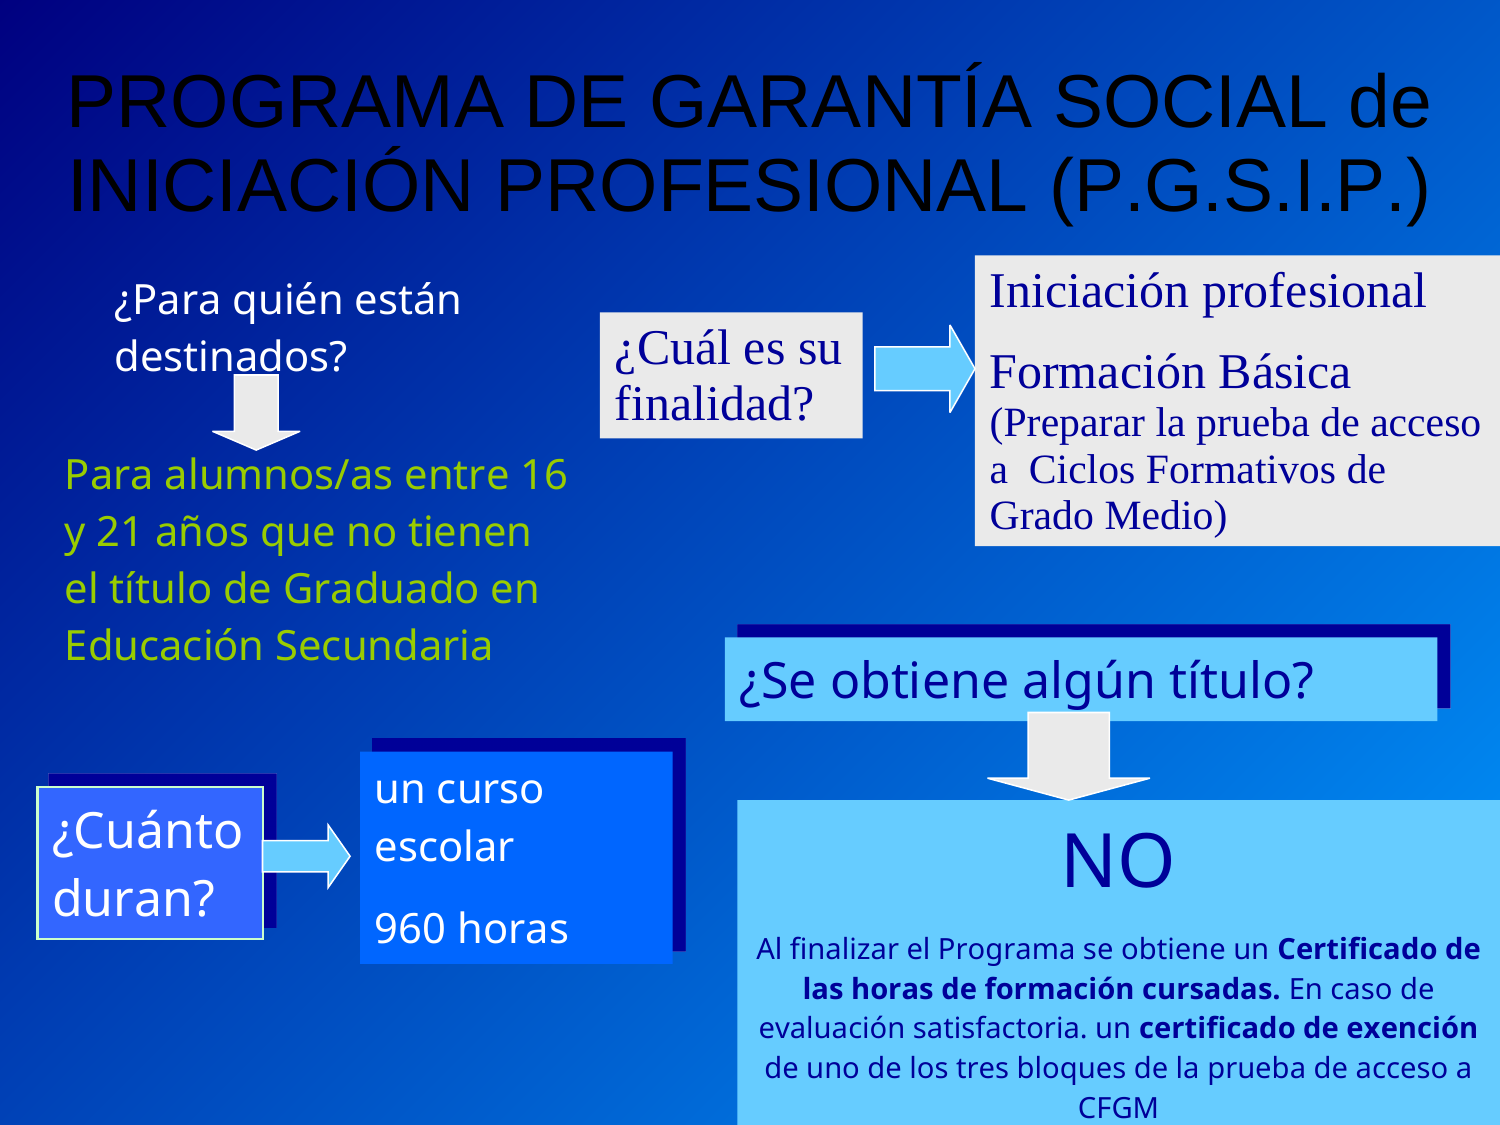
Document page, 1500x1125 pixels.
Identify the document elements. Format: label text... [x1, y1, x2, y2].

text_box [262, 825, 351, 888]
text_box NO Al finalizar el Programa se obtiene un Certificado de las horas de formación cursadas. En caso de evaluación satisfactoria. un certificado de exención de uno de los tres bloques de la prueba de acceso a CFGM [737, 800, 1500, 1125]
text_box [987, 712, 1150, 801]
text_box ¿Cuál es su finalidad? [599, 312, 863, 439]
text_box ¿Se obtiene algún título? [724, 637, 1438, 722]
text_box un curso escolar 960 horas [360, 751, 673, 964]
text_box [212, 375, 301, 451]
text_box ¿Para quién están destinados? [99, 262, 538, 392]
title PROGRAMA DE GARANTÍA SOCIAL de INICIACIÓN PROFESIONAL (P.G.S.I.P.) [0, 49, 1500, 238]
text_box ¿Cuánto duran? [37, 787, 263, 940]
text_box Iniciación profesional Formación Básica (Preparar la prueba de acceso a Ciclos Formativos de Grado Medio) [974, 255, 1500, 547]
text_box Para alumnos/as entre 16 y 21 años que no tienen el título de Graduado en Educación Secundaria [49, 437, 588, 681]
text_box [874, 324, 976, 413]
